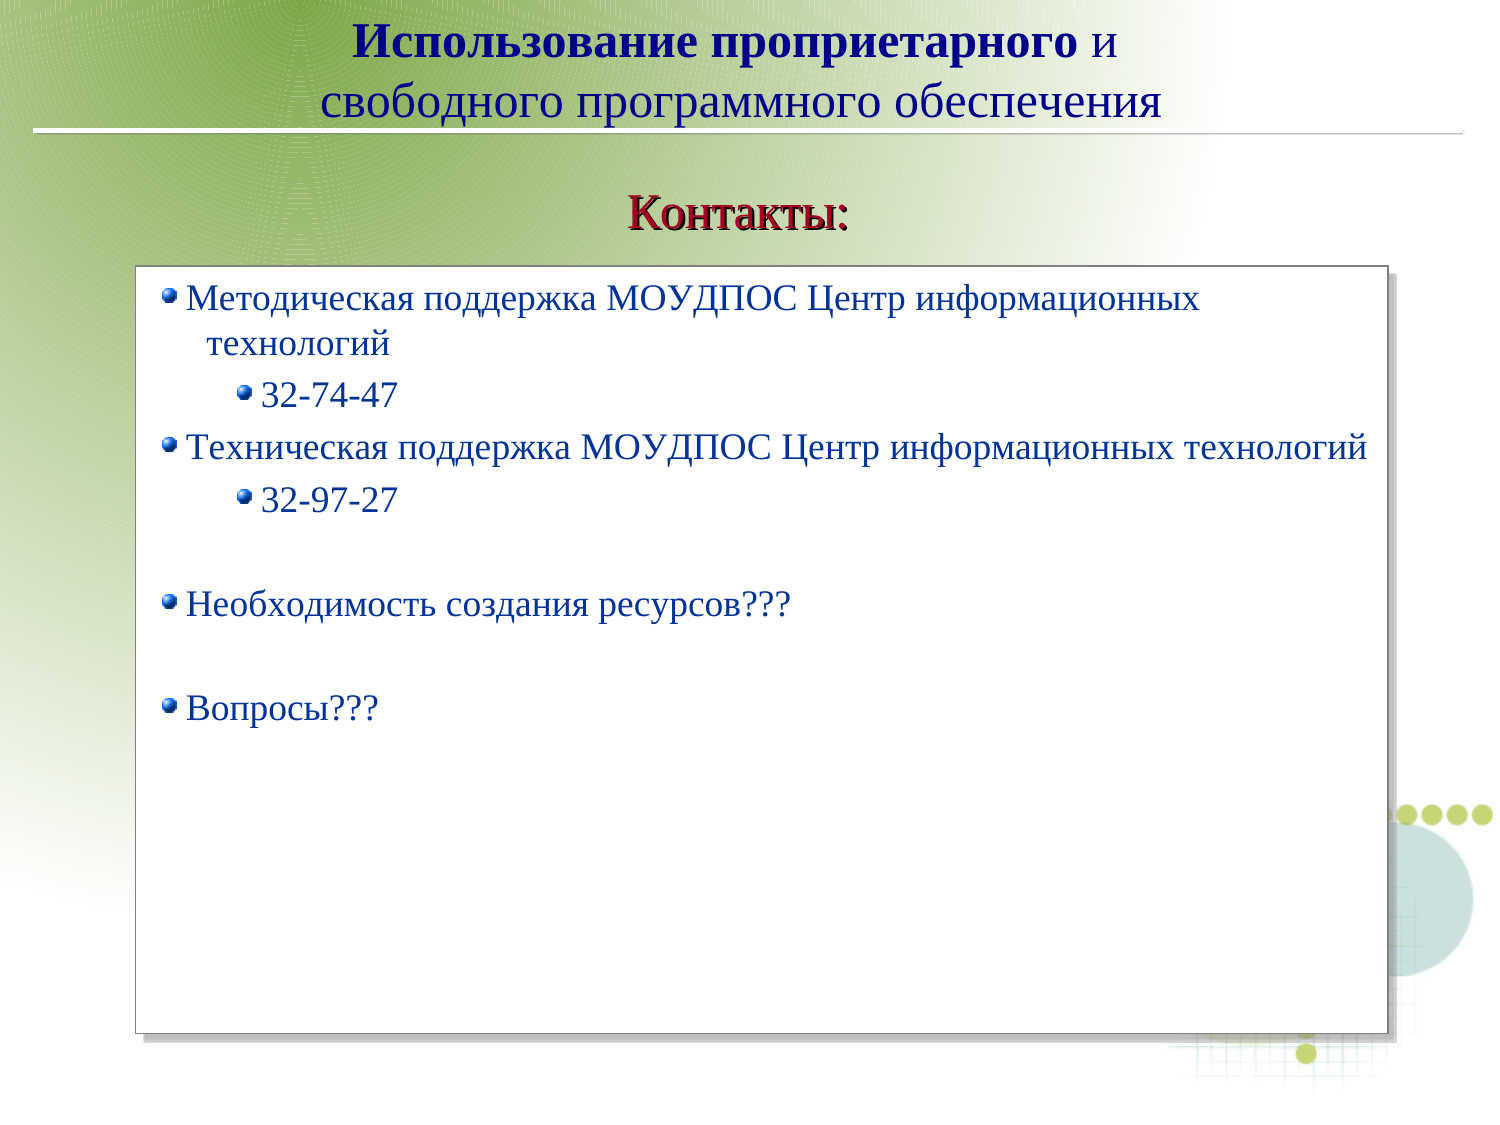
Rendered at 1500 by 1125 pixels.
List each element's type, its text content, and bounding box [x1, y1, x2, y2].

picture [237, 385, 252, 400]
picture [162, 594, 177, 609]
picture [162, 288, 177, 303]
picture [1110, 718, 1500, 1098]
text_box Методическая поддержка МОУДПОС Центр информационных технологий 32-74-47 Техническая поддержка МОУДПОС Центр информационных технологий 32-97-27 Необходимость создания ресурсов??? Вопросы??? [147, 265, 1388, 736]
picture [237, 489, 252, 504]
picture [162, 437, 177, 452]
text_box Использование проприетарного и свободного программного обеспечения [0, 0, 1483, 136]
text_box [135, 265, 1388, 1034]
text_box Контакты: [206, 170, 1270, 247]
picture [162, 698, 177, 713]
